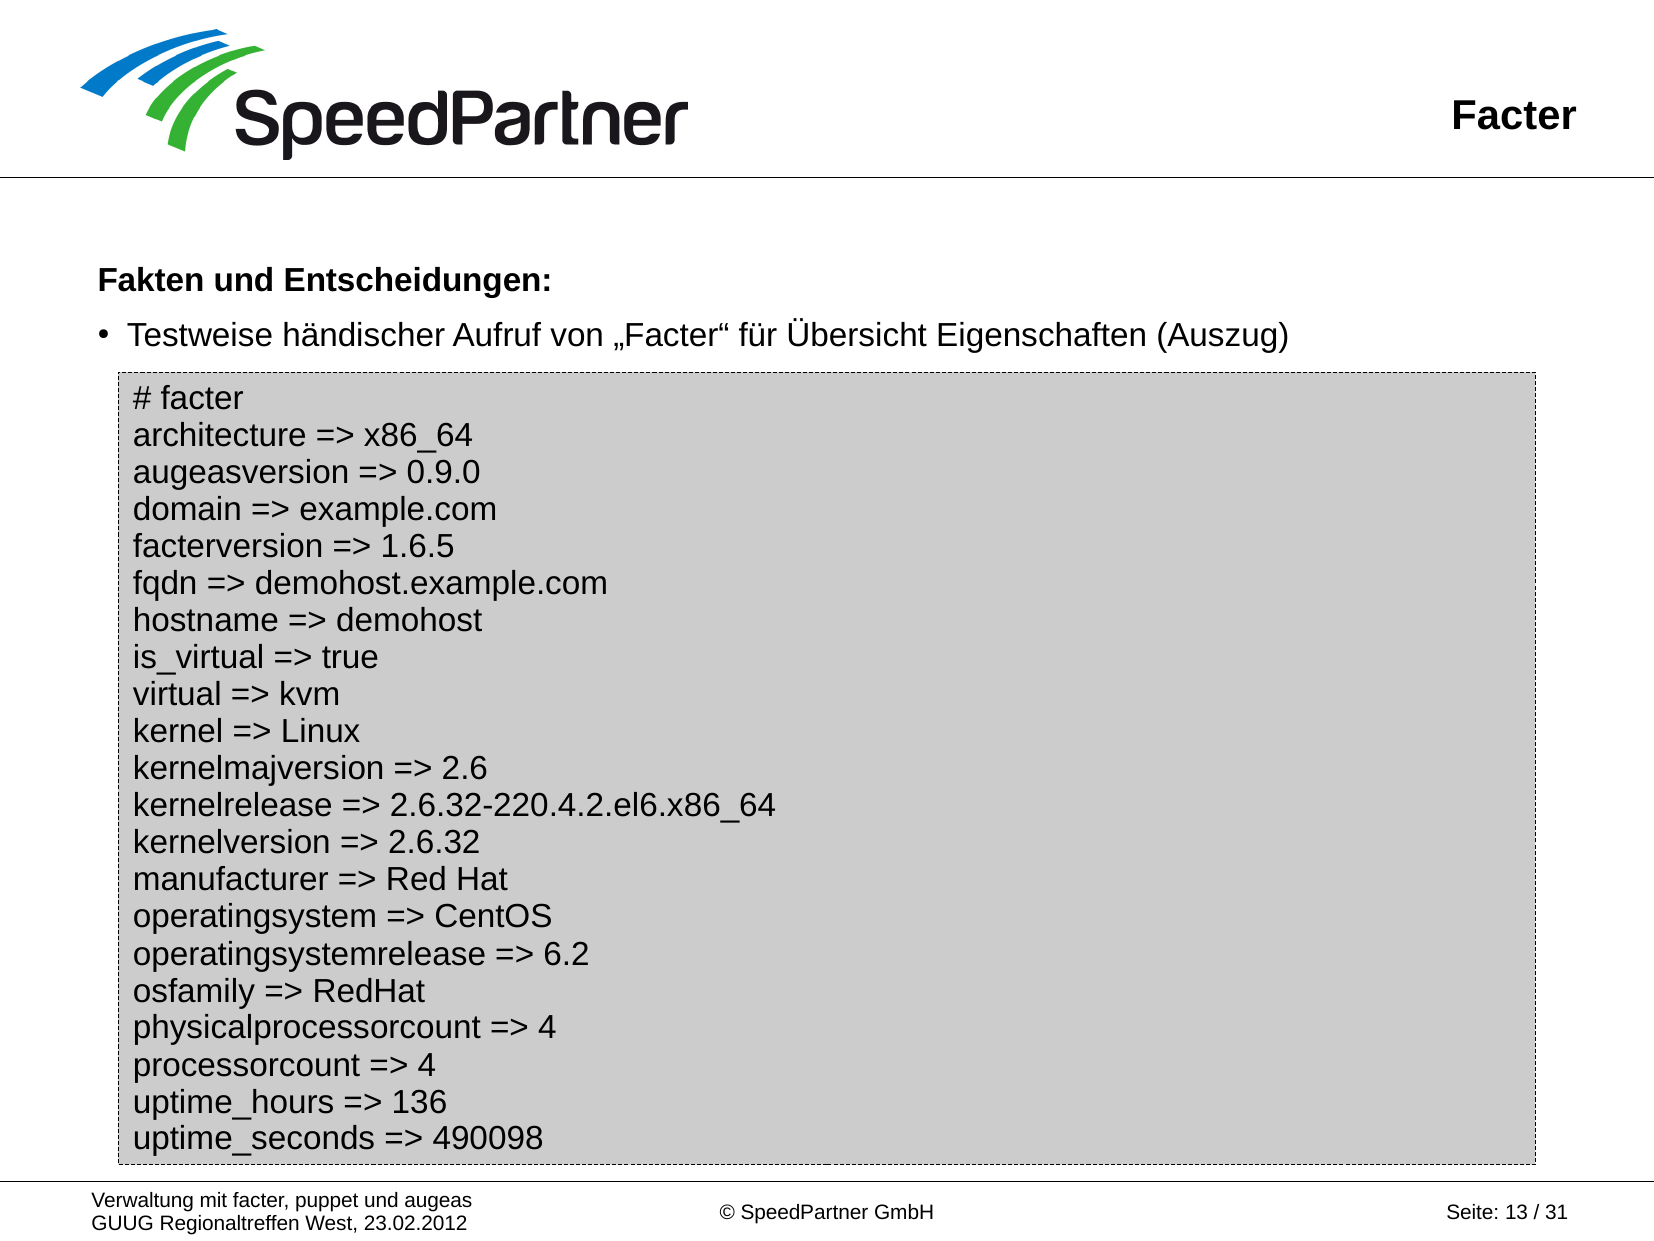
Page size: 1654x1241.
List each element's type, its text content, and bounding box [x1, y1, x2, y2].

picture [80, 29, 688, 160]
title Facter [590, 70, 1577, 160]
text_box # facter architecture => x86_64 augeasversion => 0.9.0 domain => example.com facterversion => 1.6.5 fqdn => demohost.example.com hostname => demohost is_virtual => true virtual => kvm kernel => Linux kernelmajversion => 2.6 kernelrelease => 2.6.32-220.4.2.el6.x86_64 kernelversion => 2.6.32 manufacturer => Red Hat operatingsystem => CentOS operatingsystemrelease => 6.2 osfamily => RedHat physicalprocessorcount => 4 processorcount => 4 uptime_hours => 136 uptime_seconds => 490098 [118, 372, 1536, 1165]
text_box Fakten und Entscheidungen: Testweise händischer Aufruf von „Facter“ für Übersicht Eigenschaften (Auszug) [82, 253, 1565, 1177]
